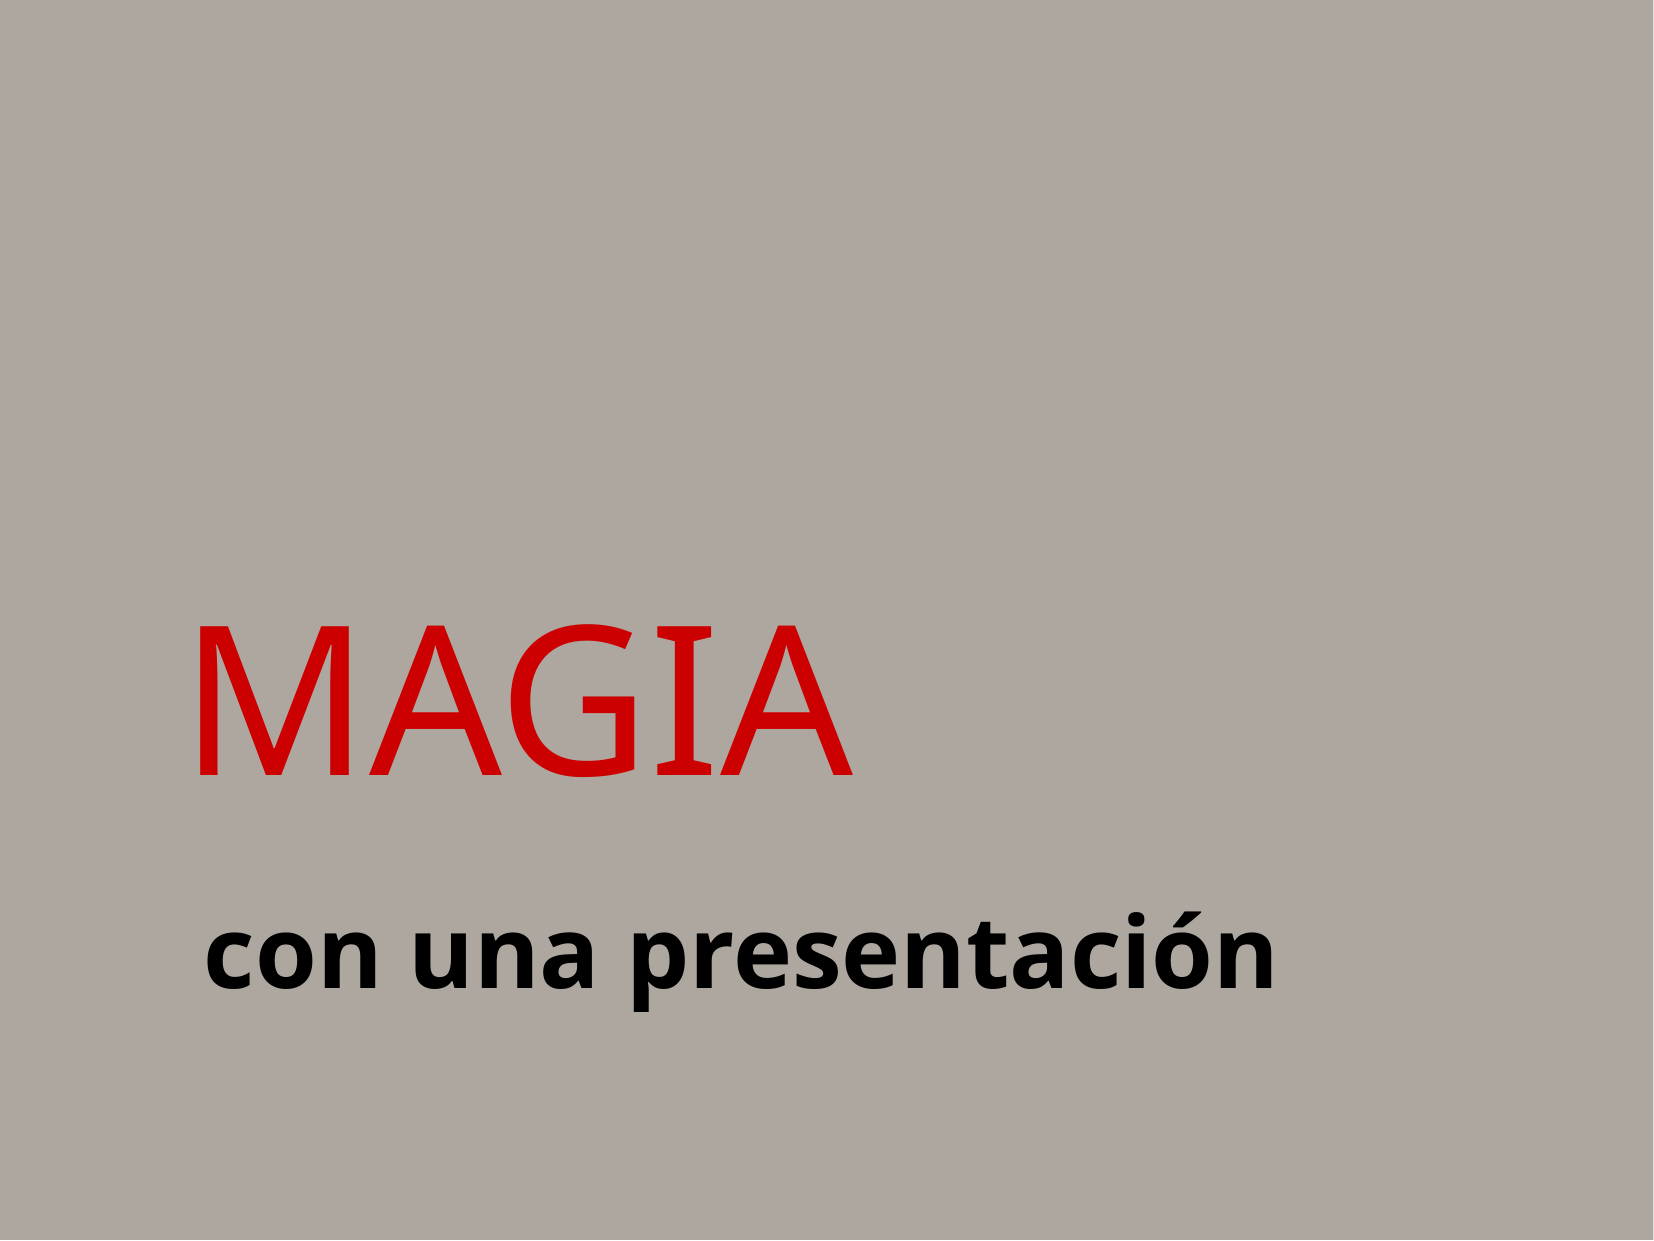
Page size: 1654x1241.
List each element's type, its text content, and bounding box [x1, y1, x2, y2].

text_box con una presentación [188, 874, 1394, 1009]
text_box MAGIA [165, 545, 1241, 792]
